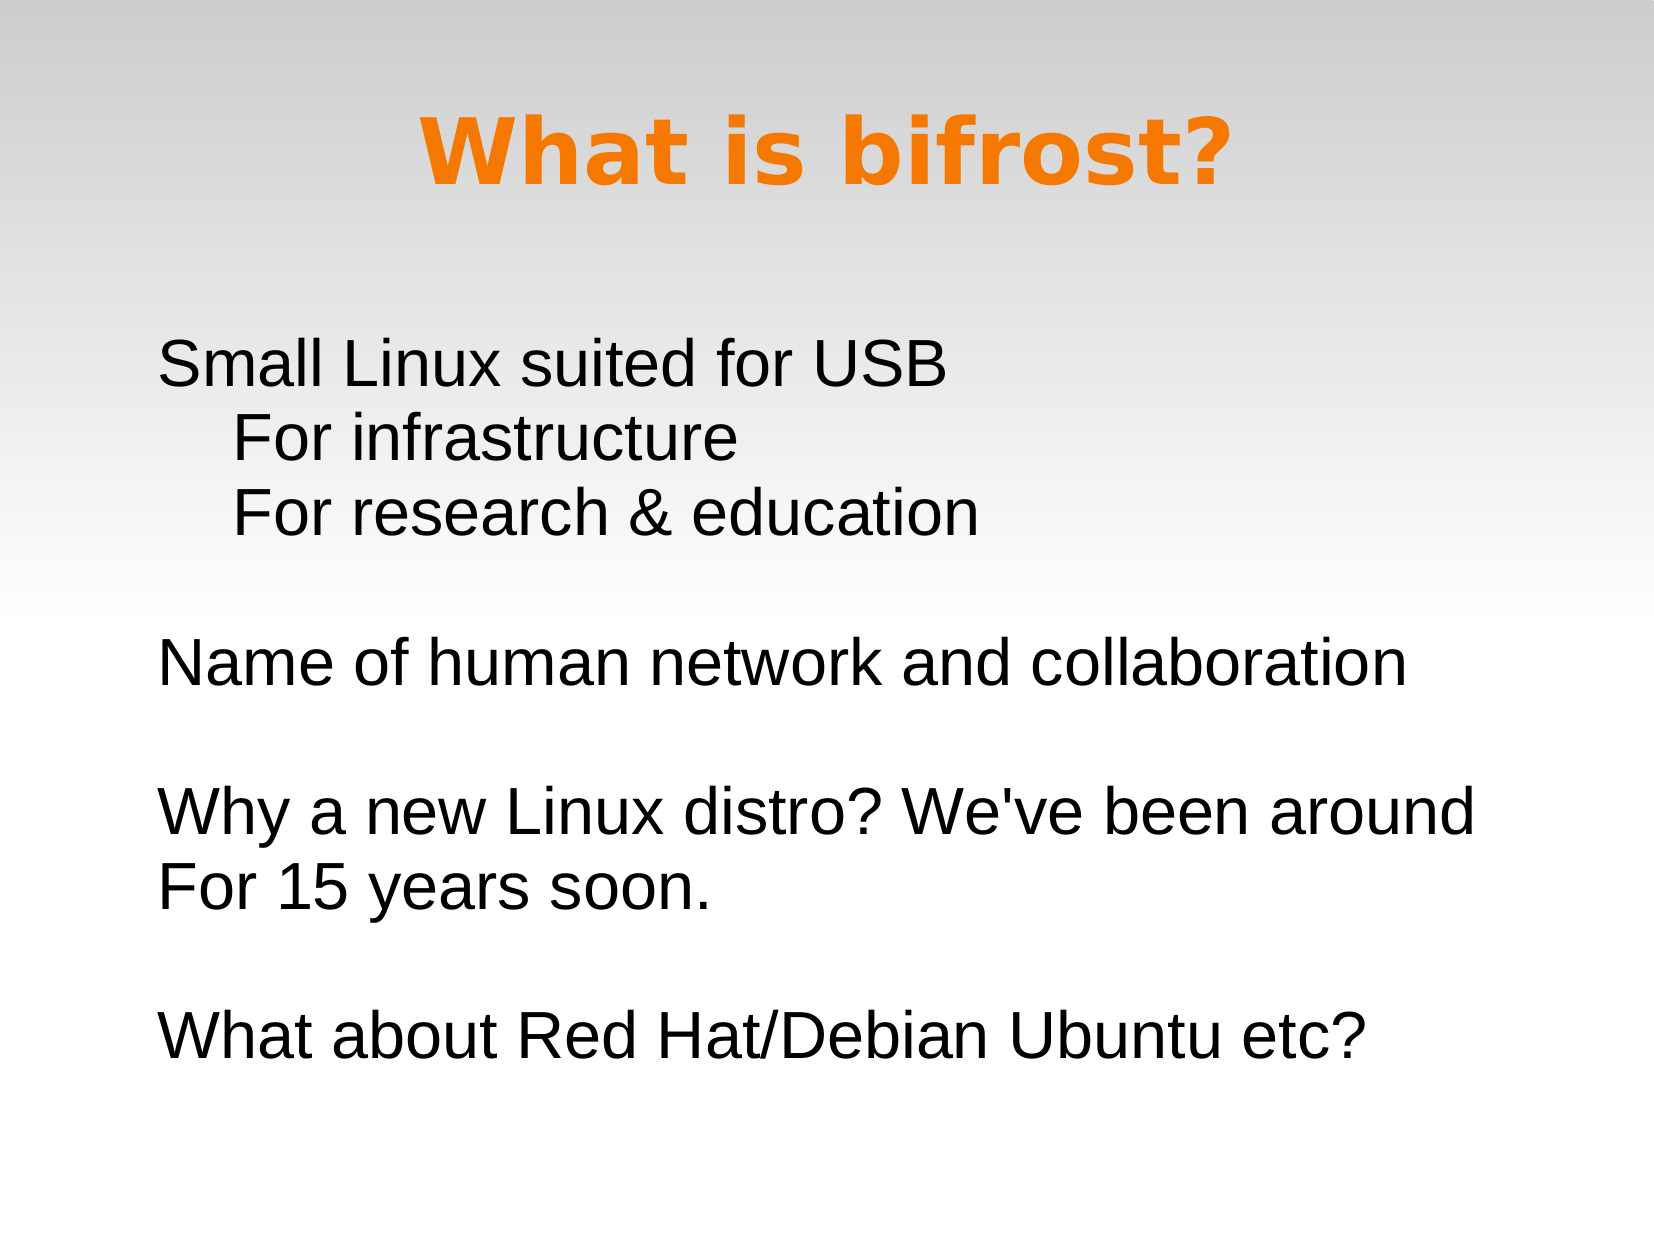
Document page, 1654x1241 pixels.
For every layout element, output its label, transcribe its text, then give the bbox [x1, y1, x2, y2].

title What is bifrost? [82, 49, 1571, 257]
subtitle Small Linux suited for USB For infrastructure For research & education Name of human network and collaboration Why a new Linux distro? We've been around For 15 years soon. What about Red Hat/Debian Ubuntu etc? [82, 290, 1571, 1109]
